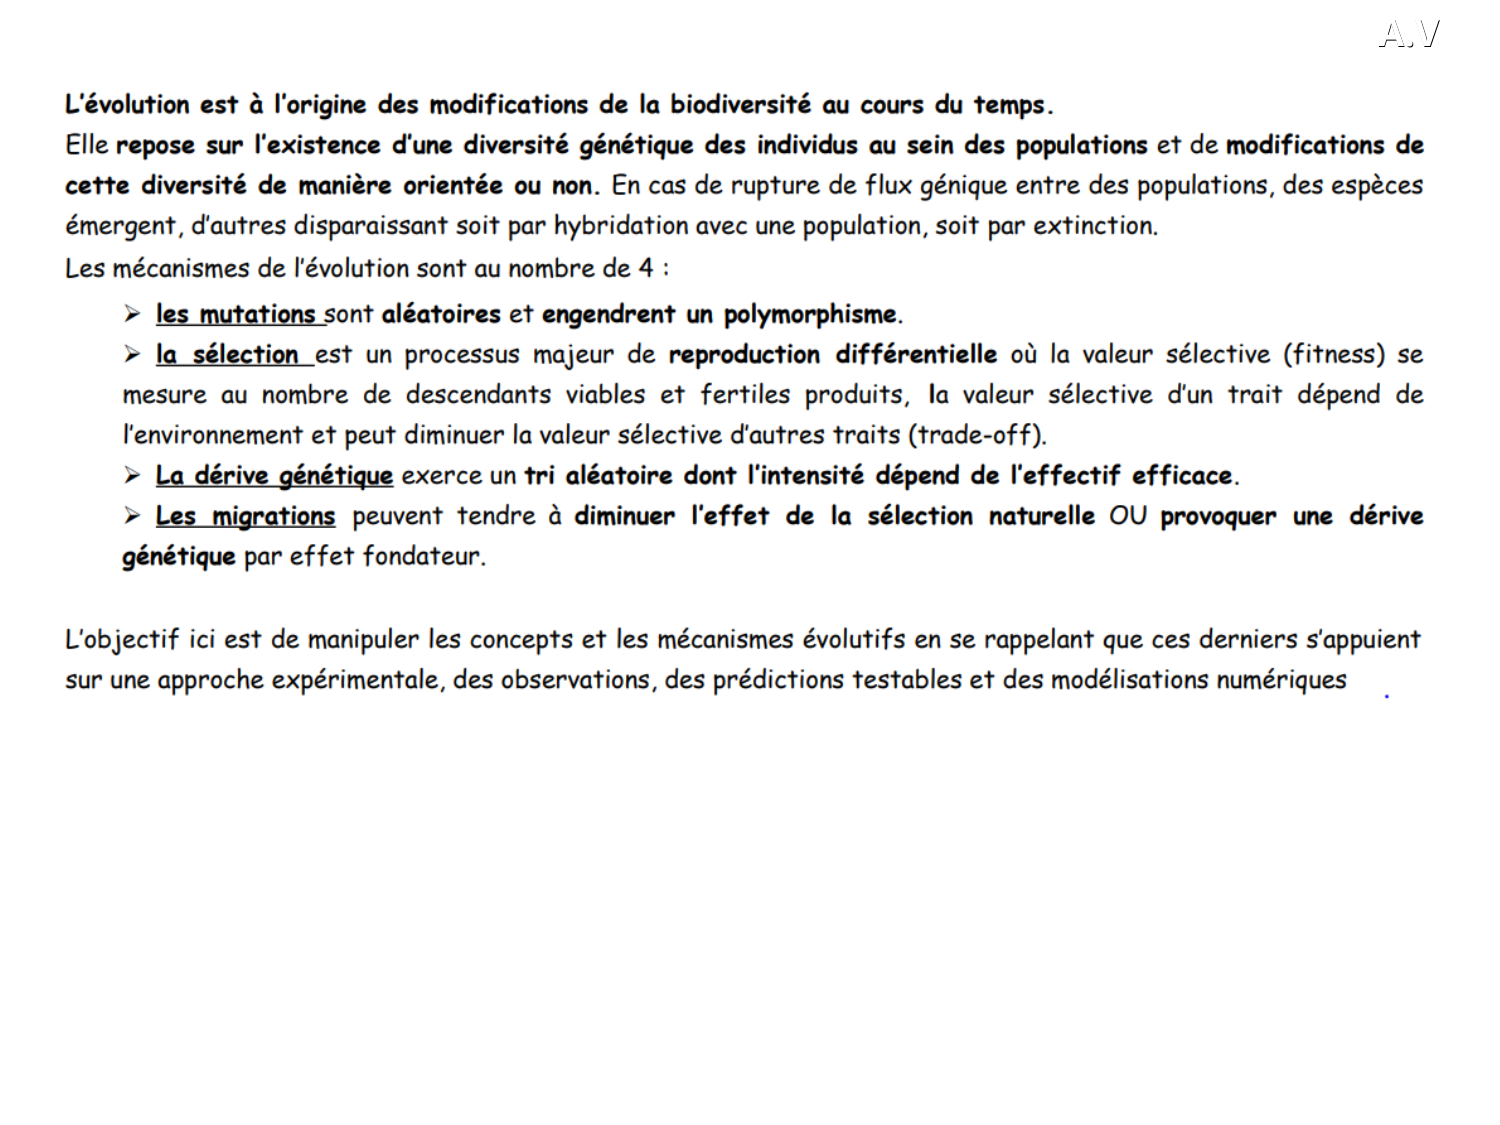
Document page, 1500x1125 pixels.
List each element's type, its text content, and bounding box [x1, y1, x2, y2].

text_box A.V [1363, 1, 1488, 63]
picture [34, 70, 1477, 721]
